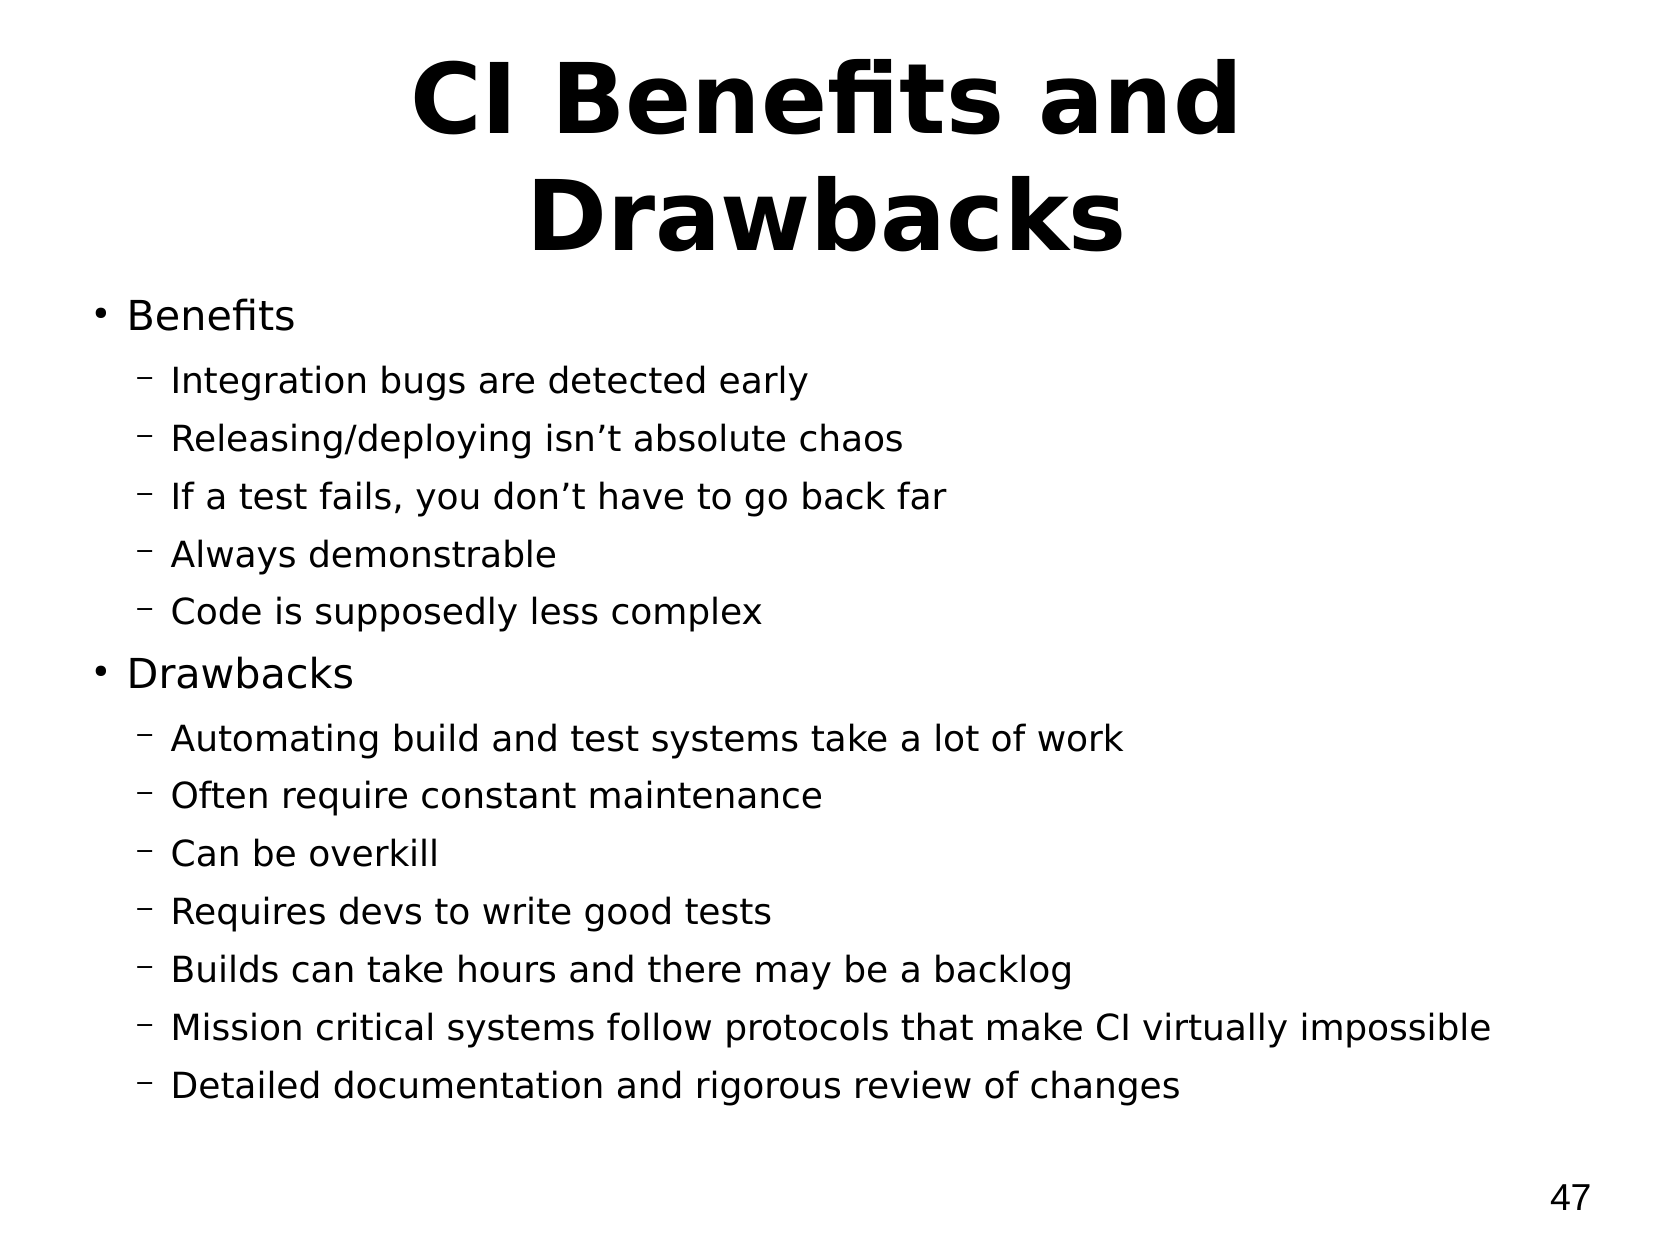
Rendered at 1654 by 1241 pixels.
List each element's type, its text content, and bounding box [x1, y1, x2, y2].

title CI Benefits and Drawbacks [82, 49, 1571, 257]
list Benefits Integration bugs are detected early Releasing/deploying isn’t absolute chaos If a test fails, you don’t have to go back far Always demonstrable Code is supposedly less complex Drawbacks Automating build and test systems take a lot of work Often require constant maintenance Can be overkill Requires devs to write good tests Builds can take hours and there may be a backlog Mission critical systems follow protocols that make CI virtually impossible Detailed documentation and rigorous review of changes [82, 289, 1571, 1108]
